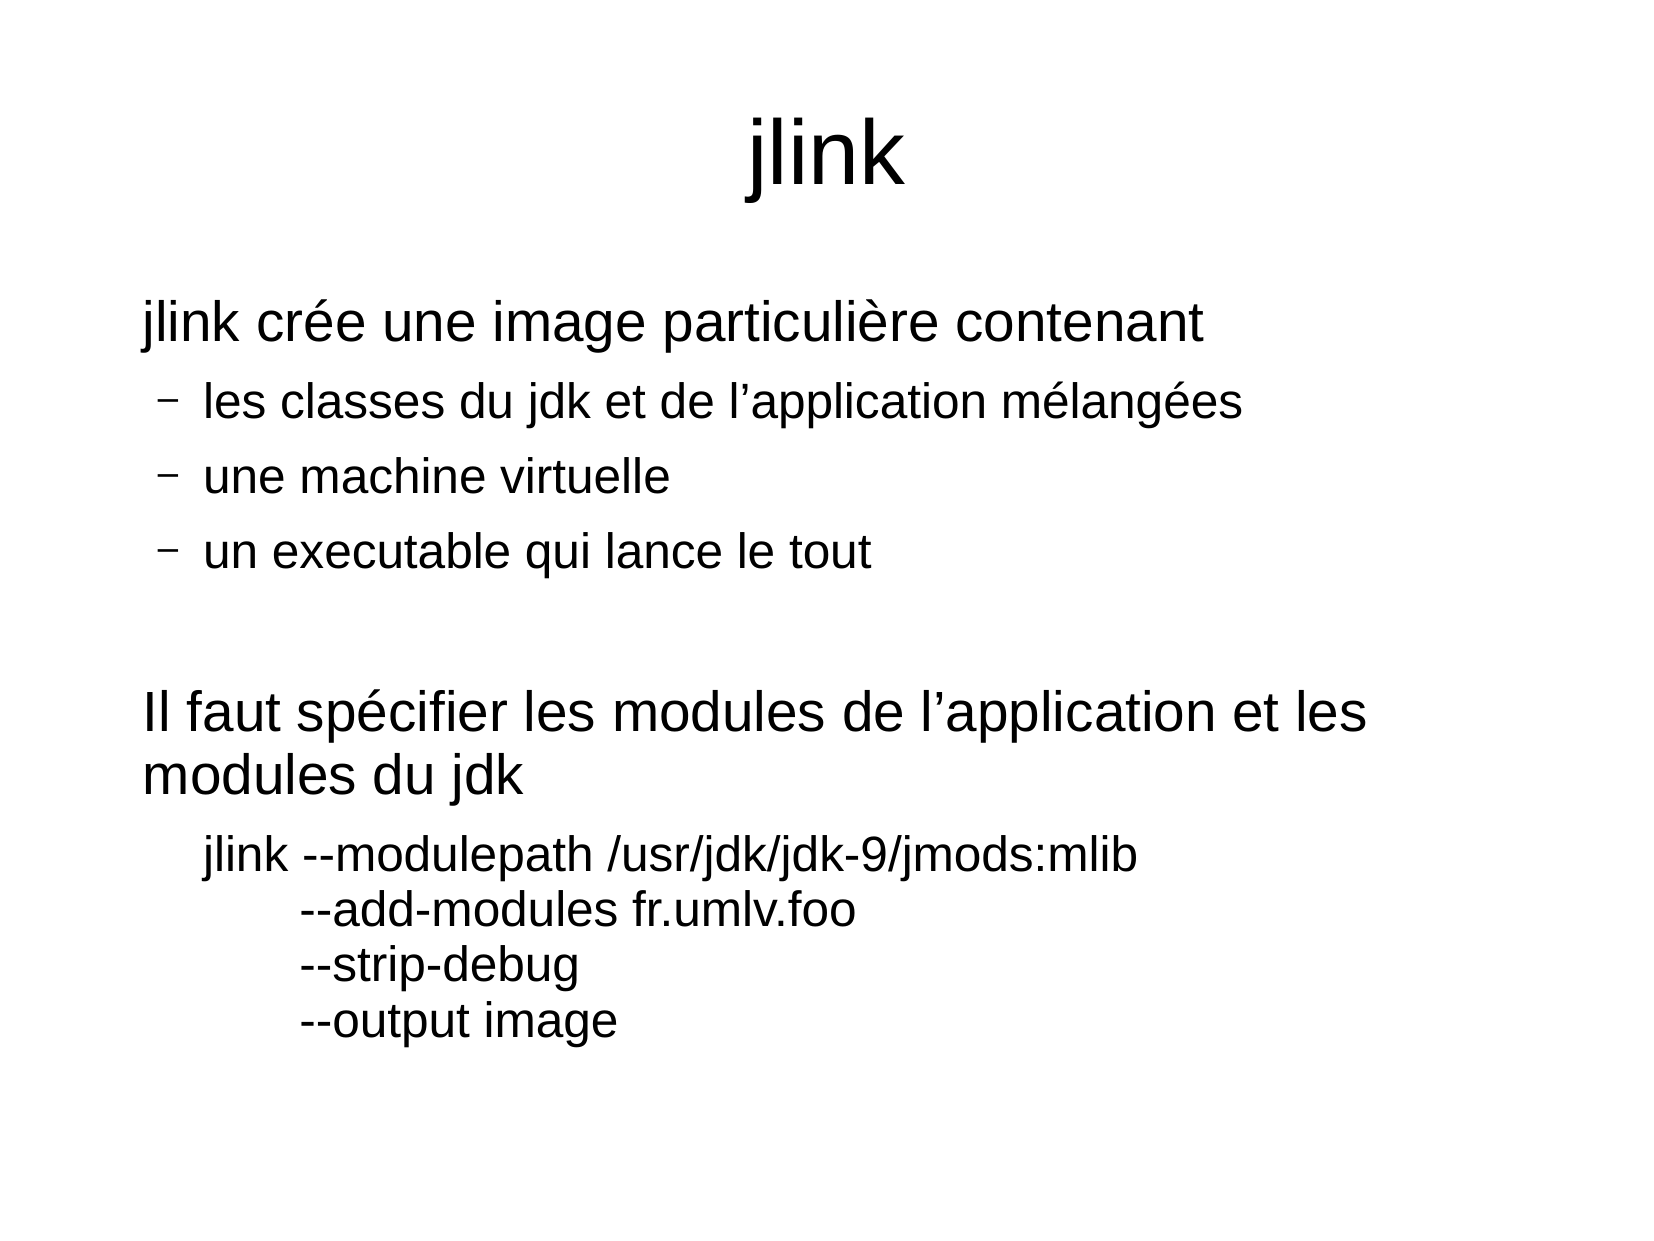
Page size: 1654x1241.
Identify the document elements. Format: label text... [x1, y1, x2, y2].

list jlink crée une image particulière contenant les classes du jdk et de l’application mélangées une machine virtuelle un executable qui lance le tout Il faut spécifier les modules de l’application et les modules du jdk jlink --modulepath /usr/jdk/jdk-9/jmods:mlib --add-modules fr.umlv.foo --strip-debug --output image [82, 290, 1571, 1111]
title jlink [82, 49, 1571, 257]
